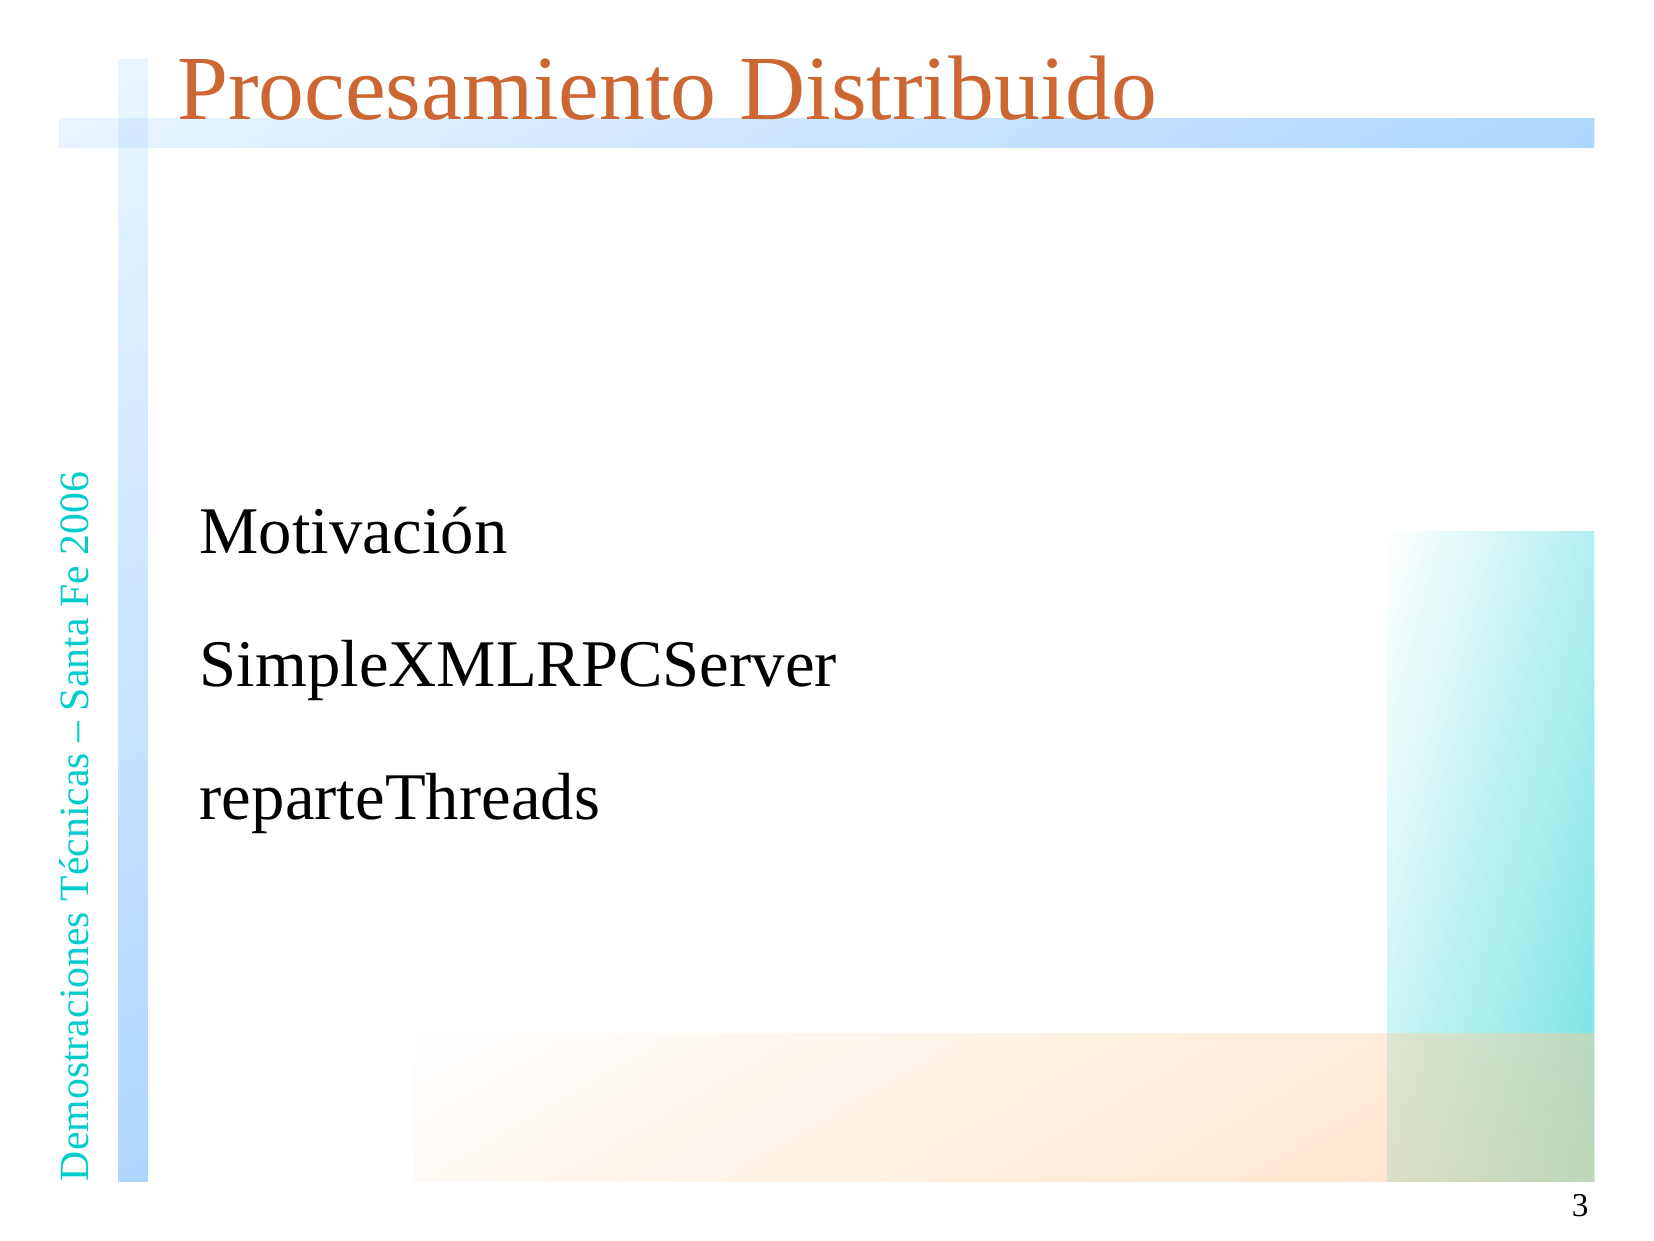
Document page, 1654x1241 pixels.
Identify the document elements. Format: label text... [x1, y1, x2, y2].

subtitle Motivación SimpleXMLRPCServer reparteThreads [147, 147, 1595, 1182]
title Procesamiento Distribuido [177, 29, 1595, 147]
